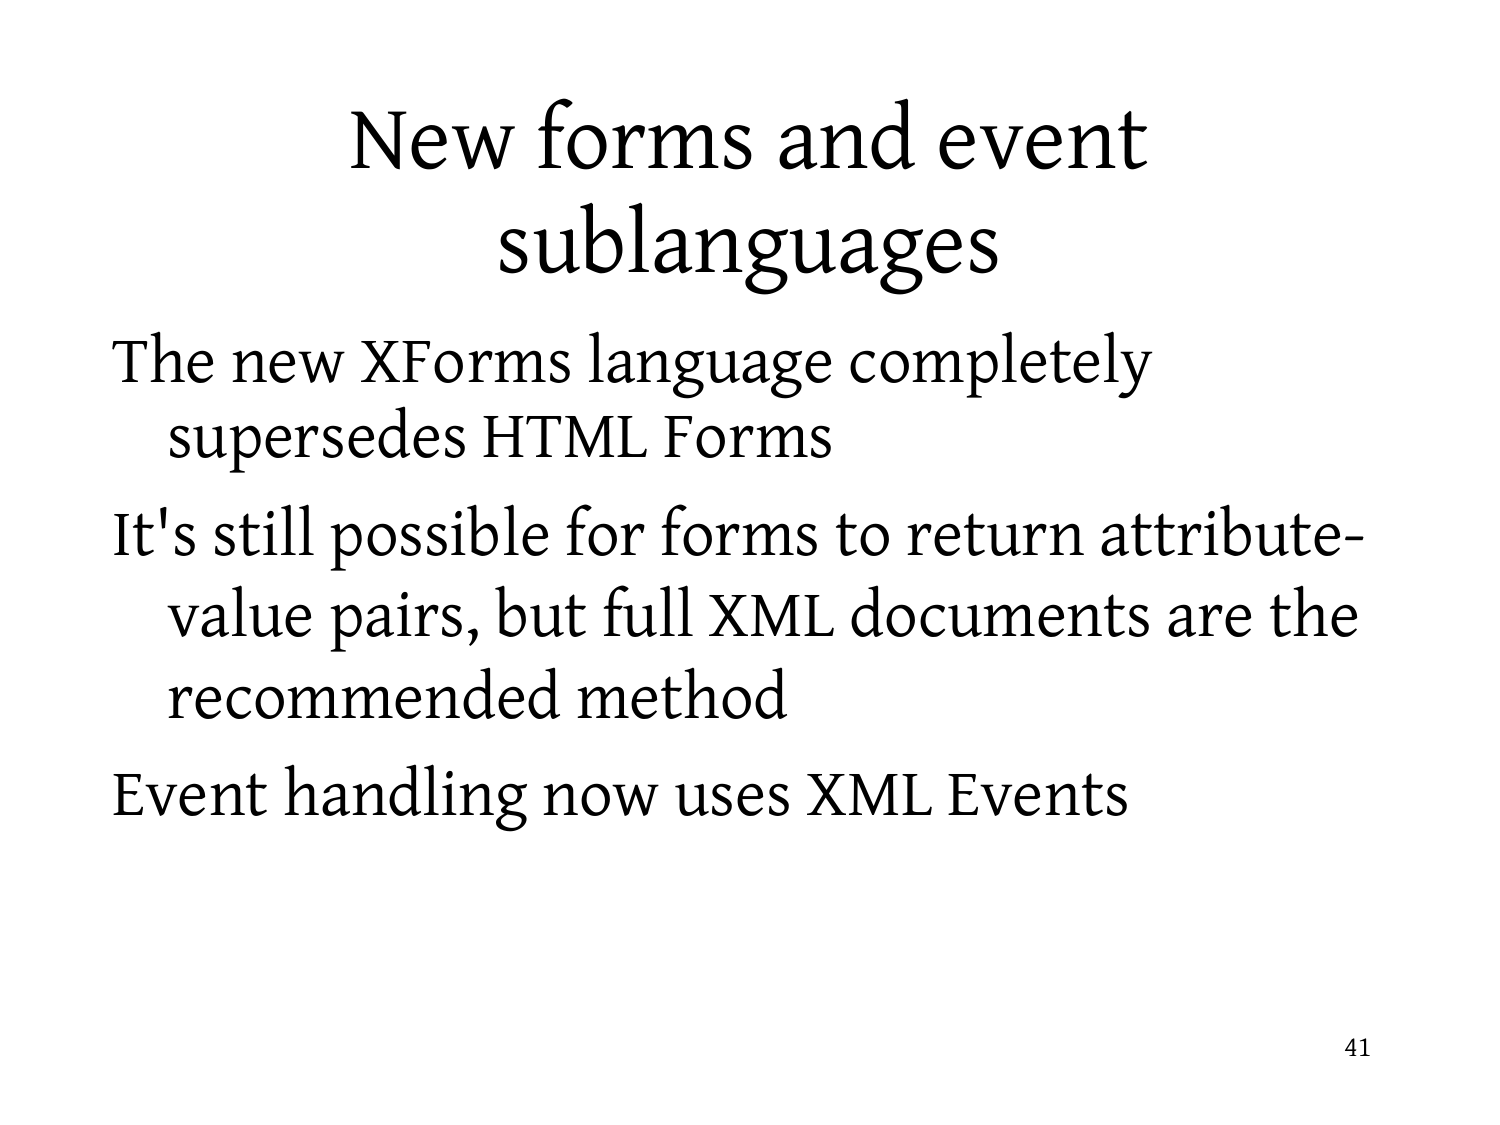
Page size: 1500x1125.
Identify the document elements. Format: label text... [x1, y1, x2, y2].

list The new XForms language completely supersedes HTML Forms It's still possible for forms to return attribute-value pairs, but full XML documents are the recommended method Event handling now uses XML Events [112, 324, 1387, 1000]
title New forms and event sublanguages [112, 63, 1387, 324]
